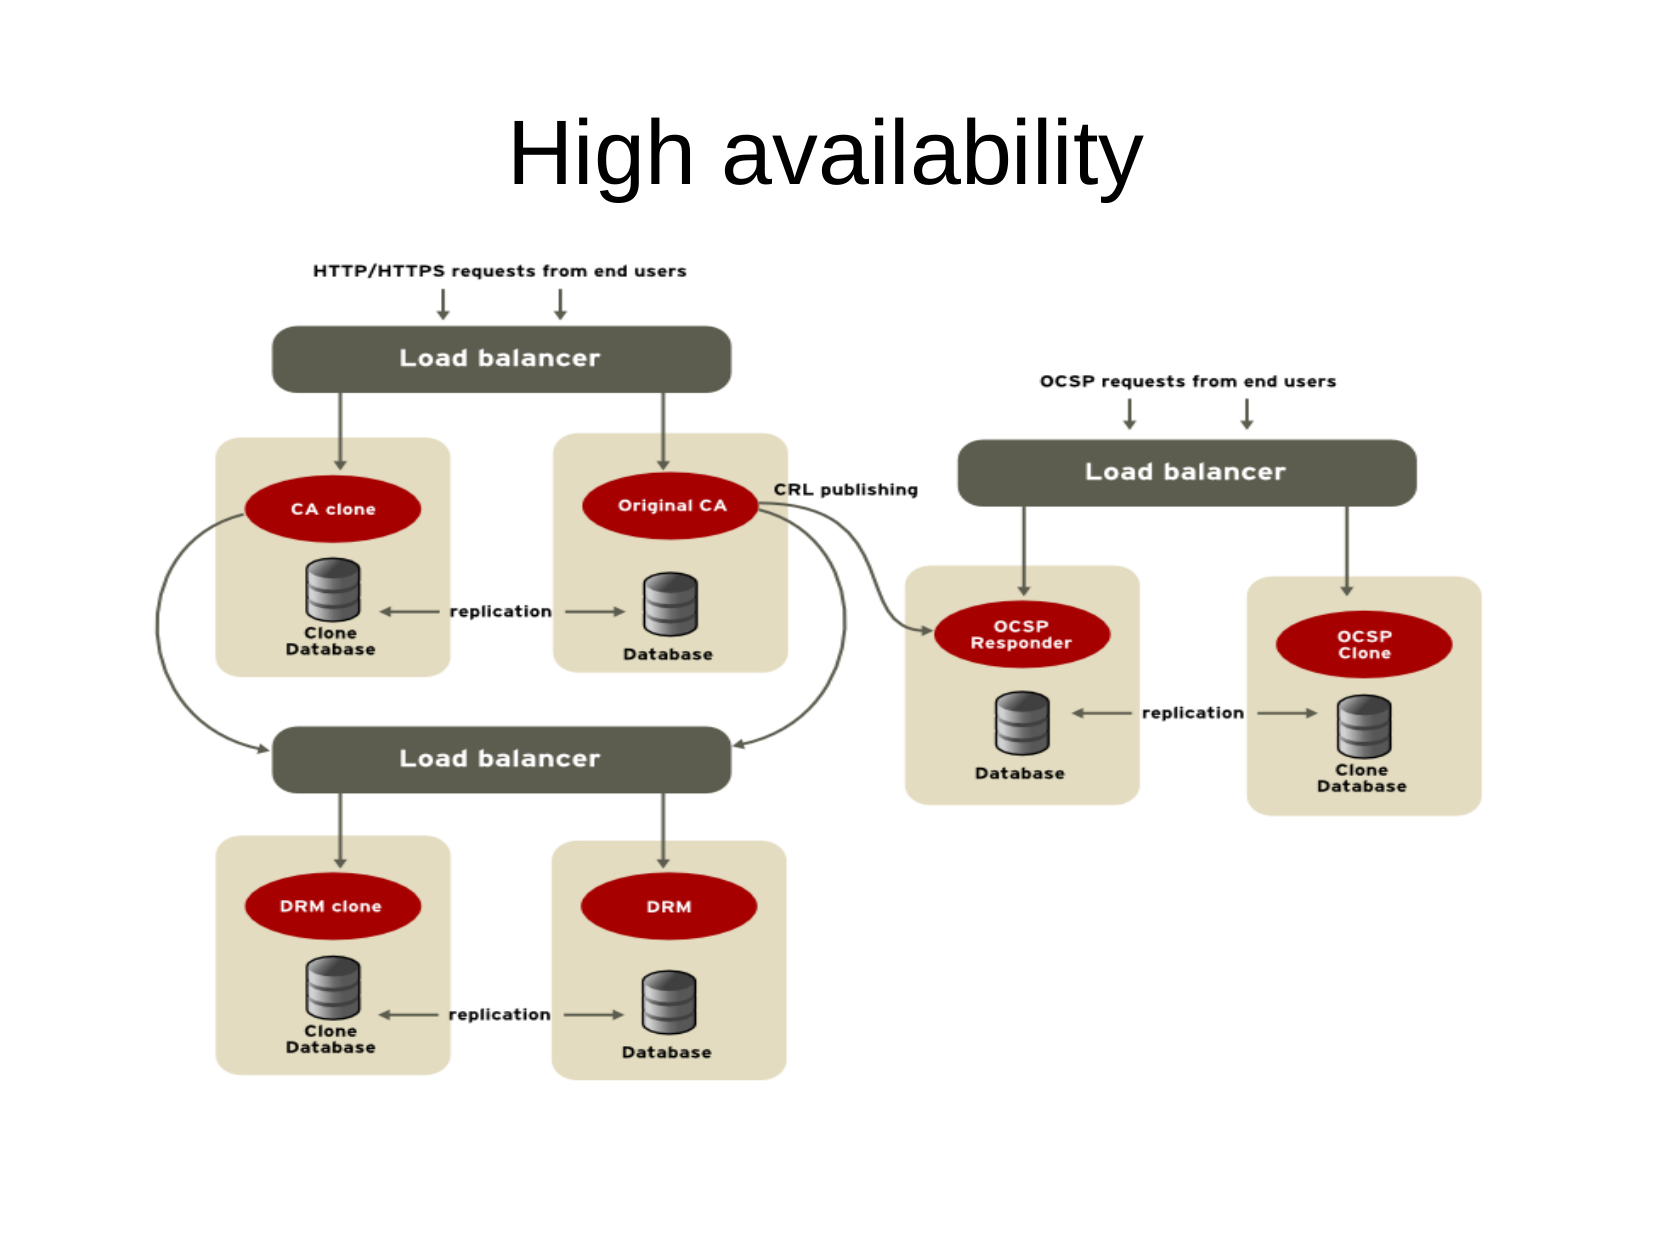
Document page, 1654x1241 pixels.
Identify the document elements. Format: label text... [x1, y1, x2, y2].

picture [112, 257, 1538, 1126]
title High availability [82, 49, 1571, 257]
